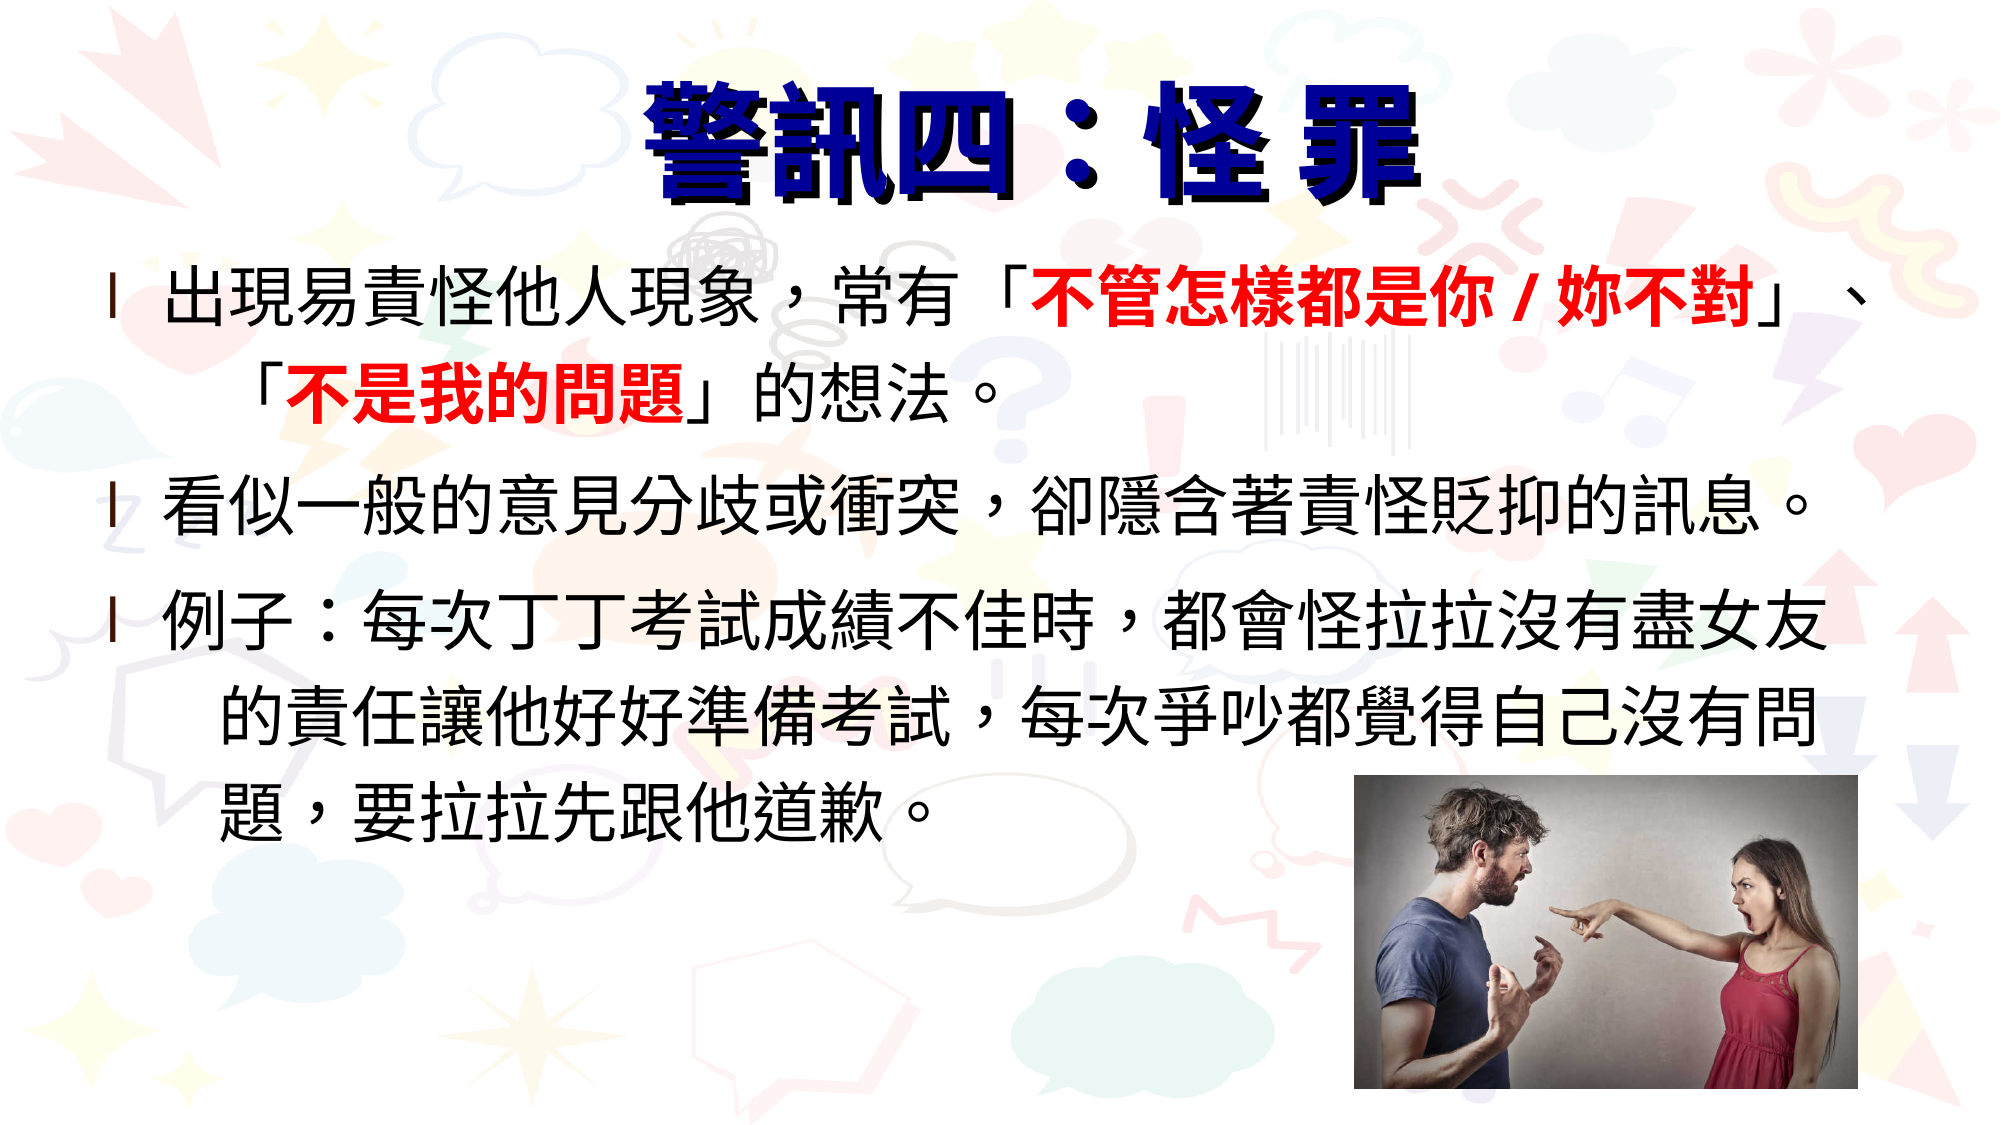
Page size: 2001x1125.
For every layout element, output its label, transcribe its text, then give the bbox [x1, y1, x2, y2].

picture [1354, 775, 1858, 1089]
text_box 警訊四：怪 罪 [626, 55, 1435, 220]
list 出現易責怪他人現象，常有「不管怎樣都是你/妳不對」、「不是我的問題」的想法。 看似一般的意見分歧或衝突，卻隱含著責怪貶抑的訊息。 例子：每次丁丁考試成績不佳時，都會怪拉拉沒有盡女友的責任讓他好好準備考試，每次爭吵都覺得自己沒有問題，要拉拉先跟他道歉。 [90, 231, 1891, 1007]
